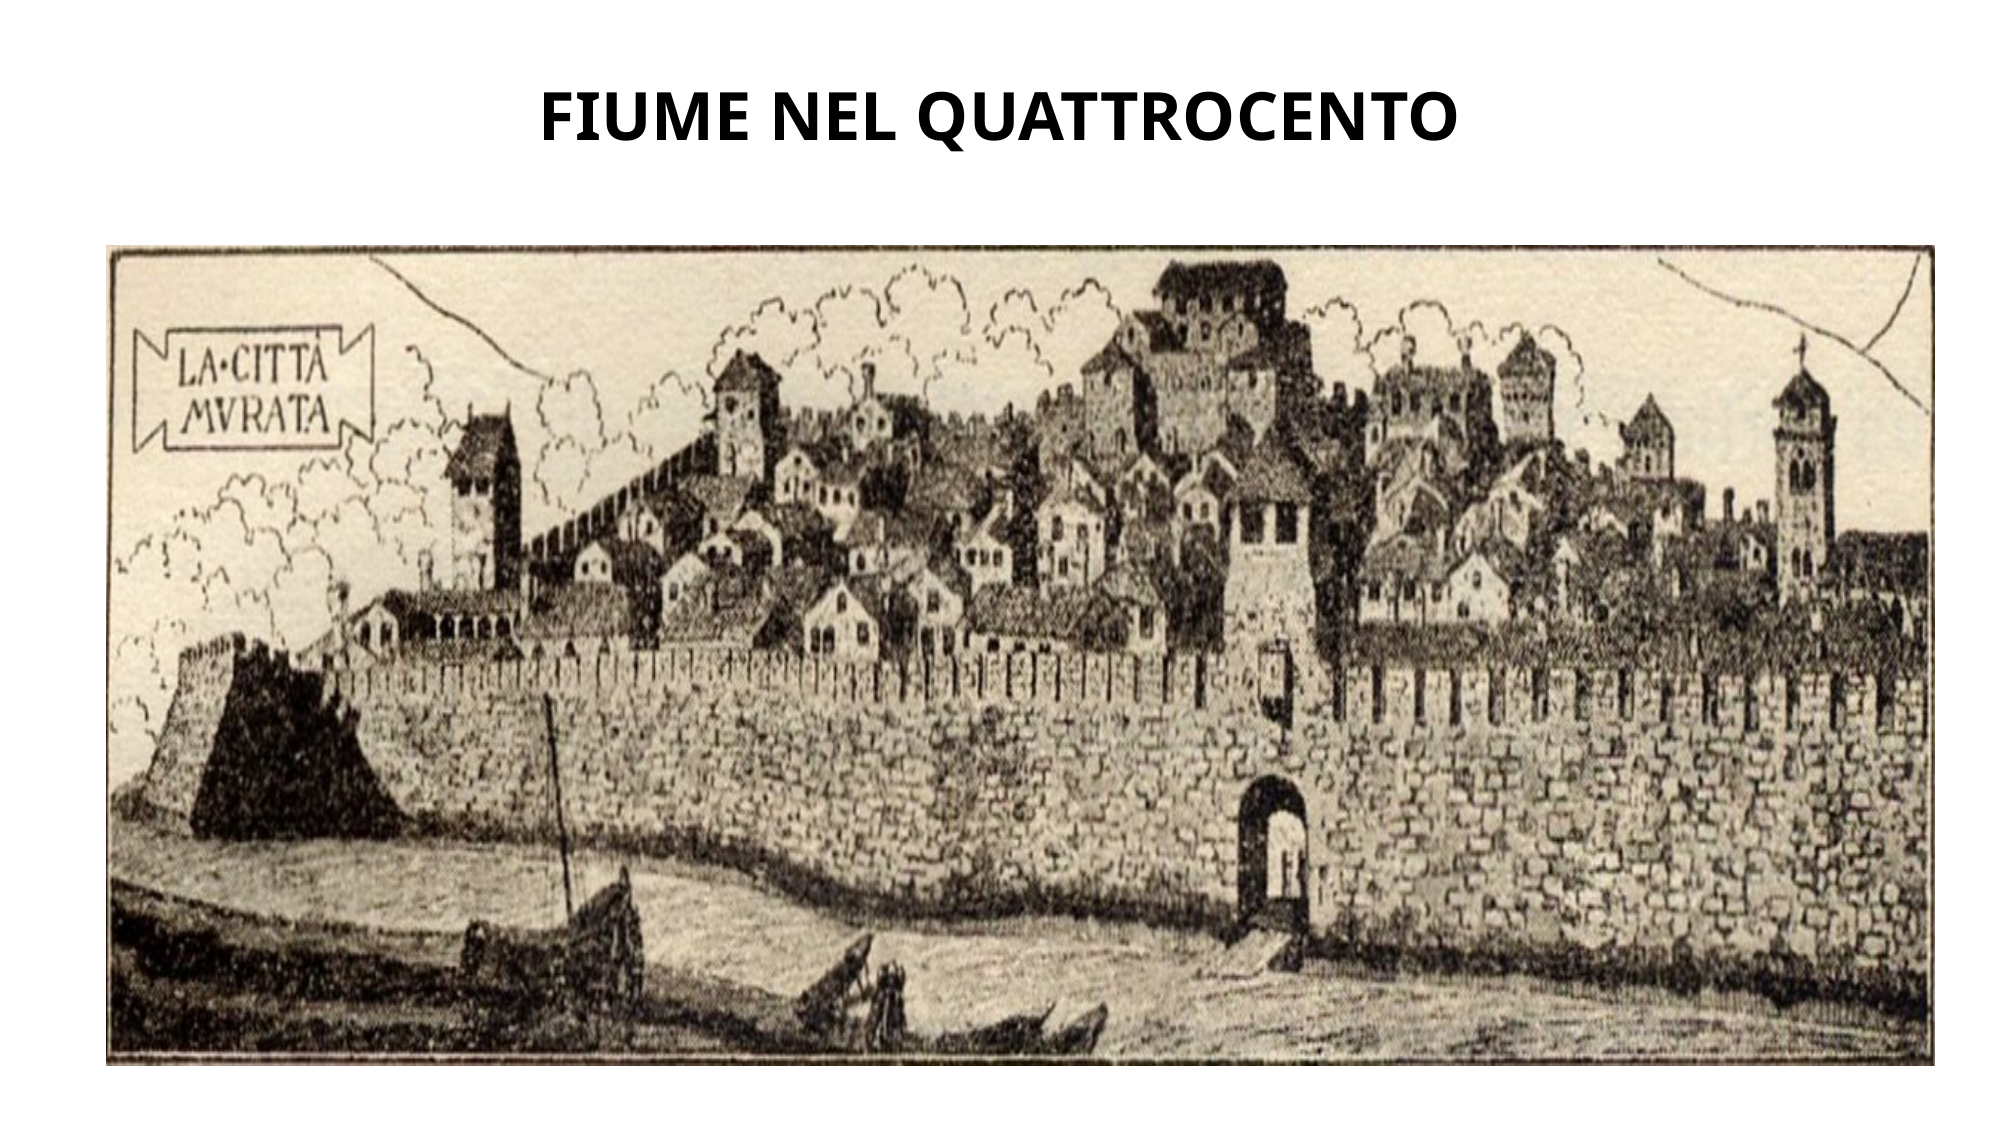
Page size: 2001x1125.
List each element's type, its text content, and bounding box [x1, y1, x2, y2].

picture [106, 245, 1935, 1066]
title FIUME NEL QUATTROCENTO [137, 59, 1863, 178]
